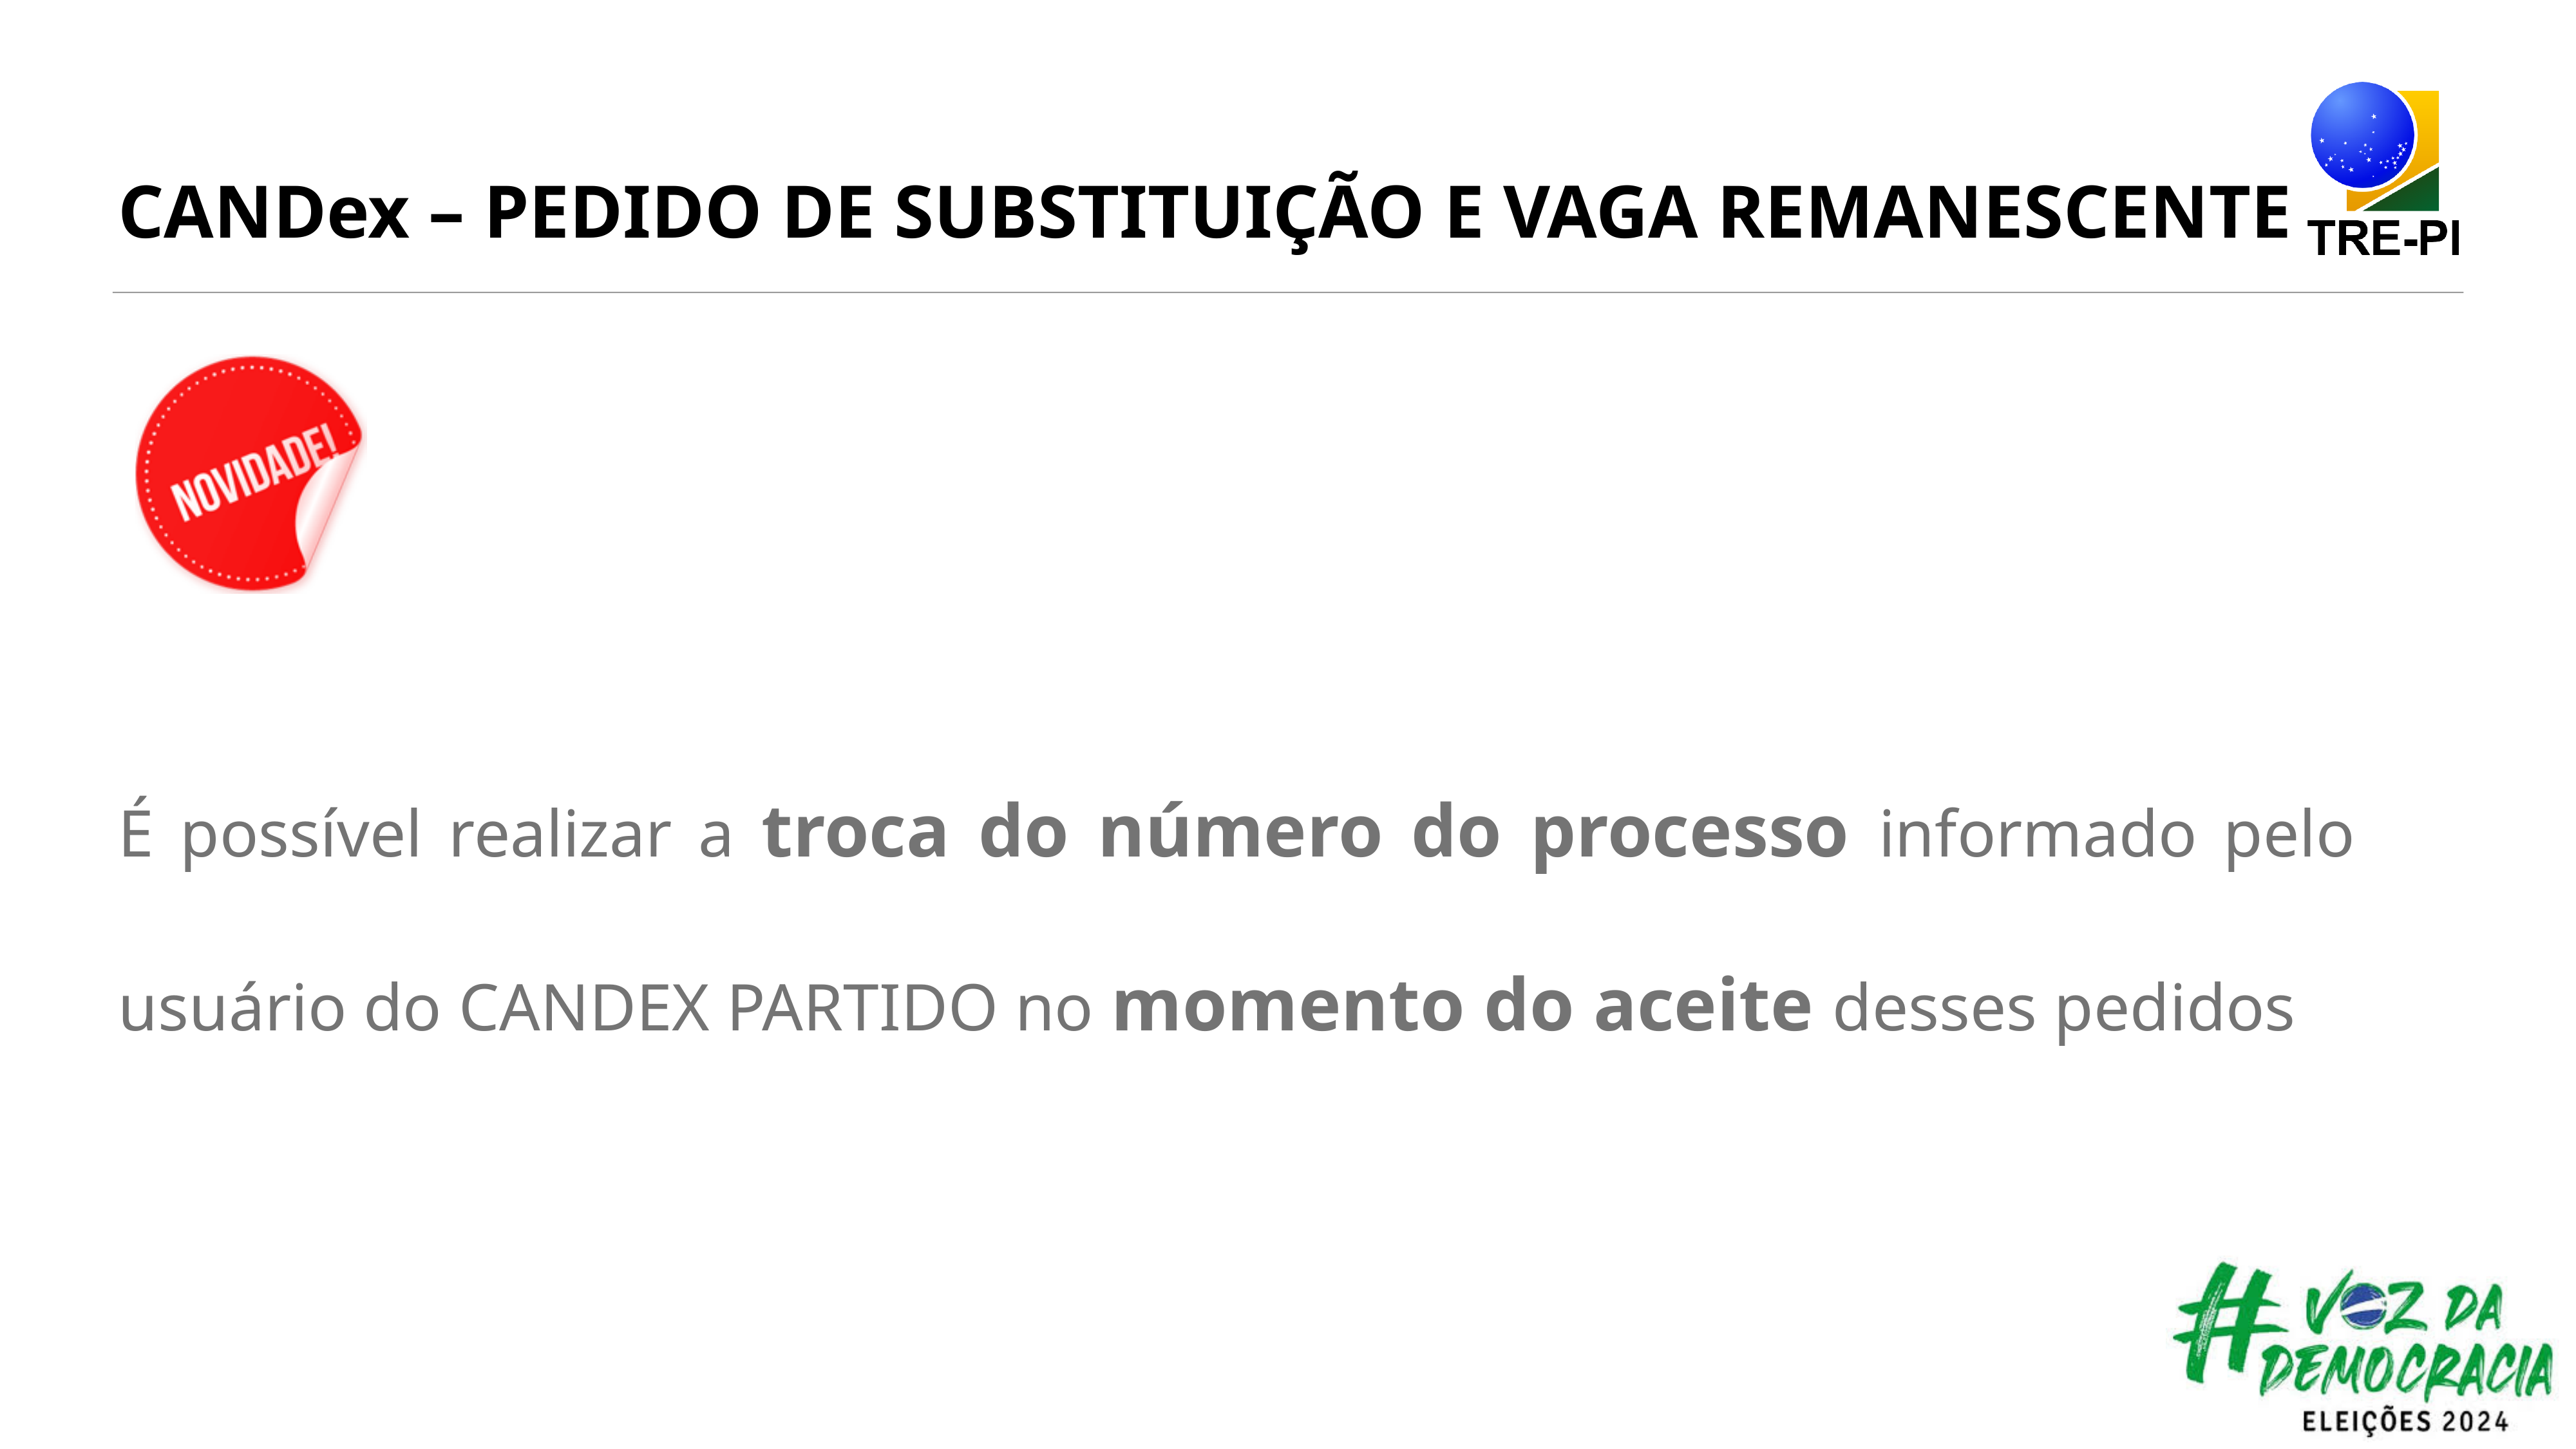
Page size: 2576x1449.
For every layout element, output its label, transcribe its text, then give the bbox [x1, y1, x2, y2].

title CANDex – PEDIDO DE SUBSTITUIÇÃO E VAGA REMANESCENTE [112, 50, 2462, 258]
picture [2306, 82, 2459, 255]
picture [135, 354, 367, 594]
list É possível realizar a troca do número do processo informado pelo usuário do CANDEX PARTIDO no momento do aceite desses pedidos [112, 608, 2361, 1367]
picture [2166, 1235, 2562, 1449]
